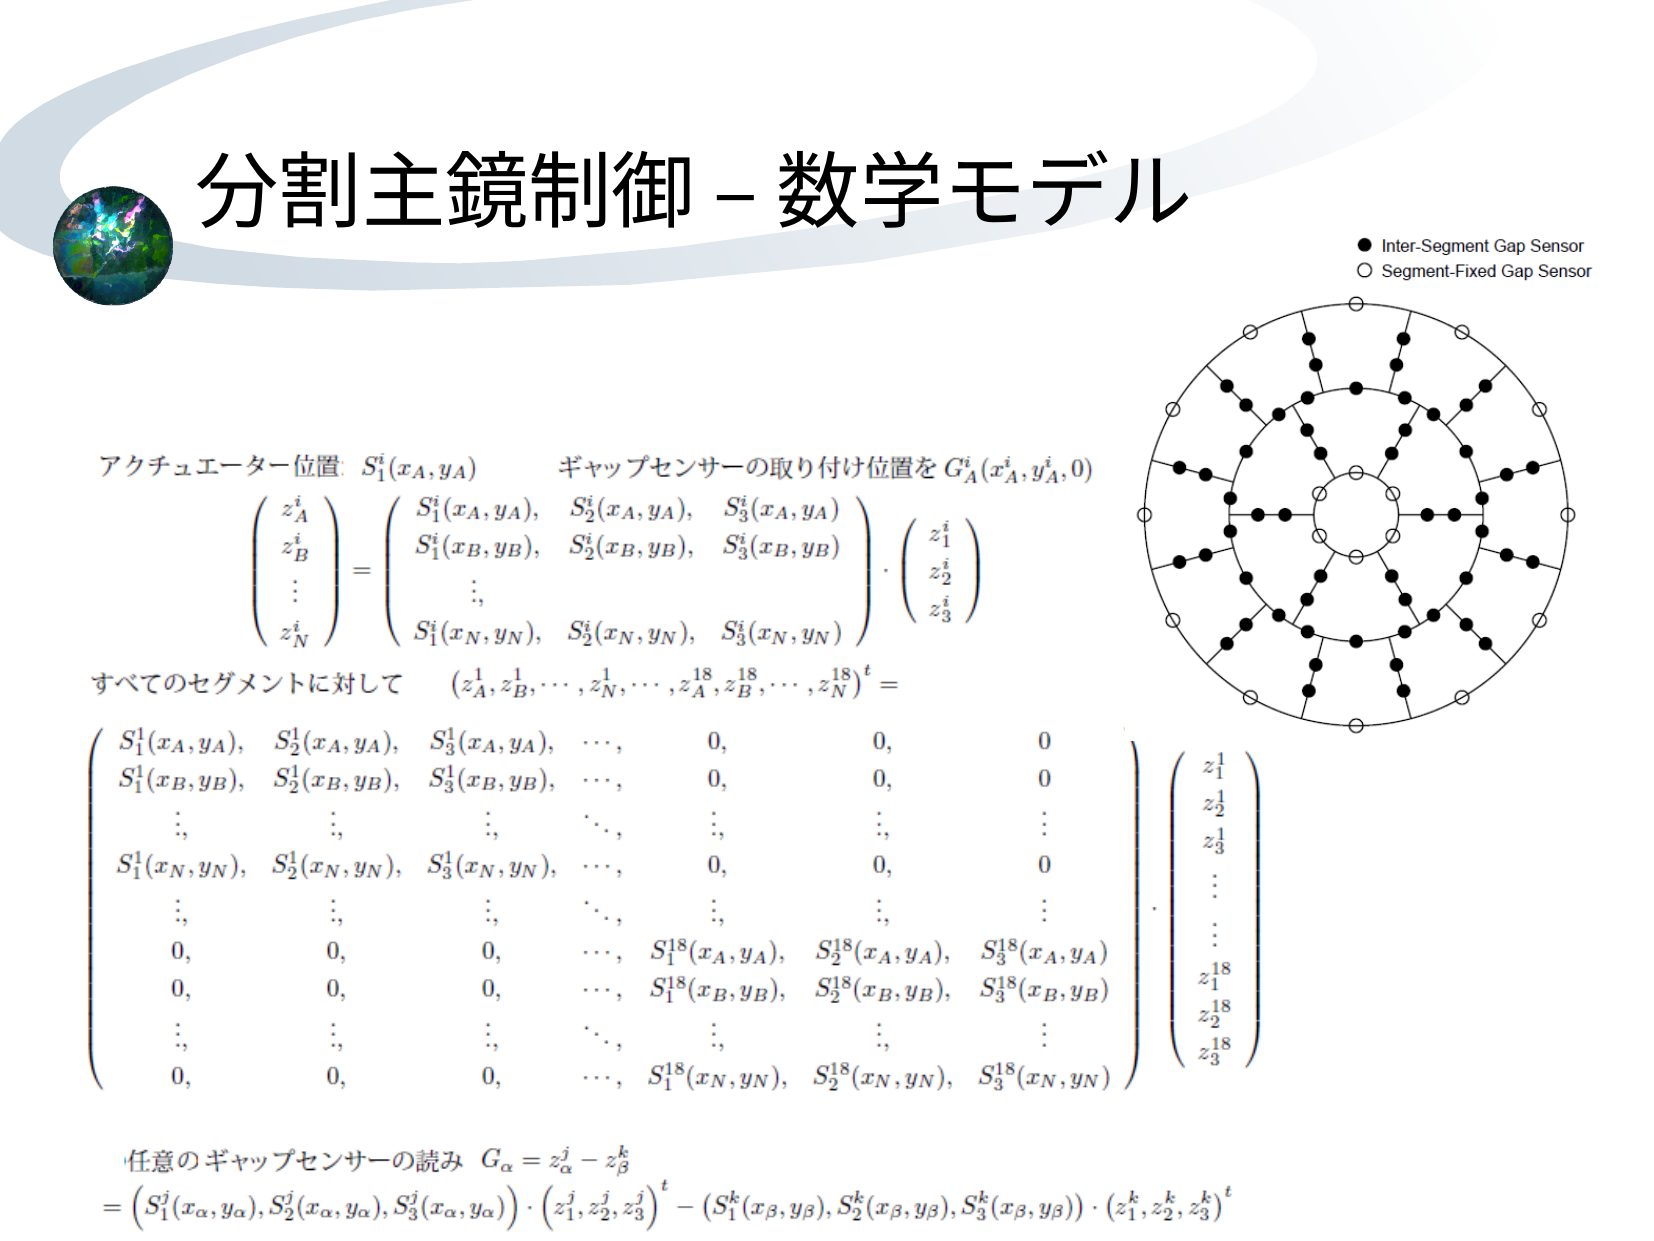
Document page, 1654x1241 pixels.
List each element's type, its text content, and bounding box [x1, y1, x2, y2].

picture [84, 233, 1599, 1241]
picture [43, 175, 182, 314]
text_box 分割主鏡制御 – 数学モデル [180, 117, 1527, 216]
